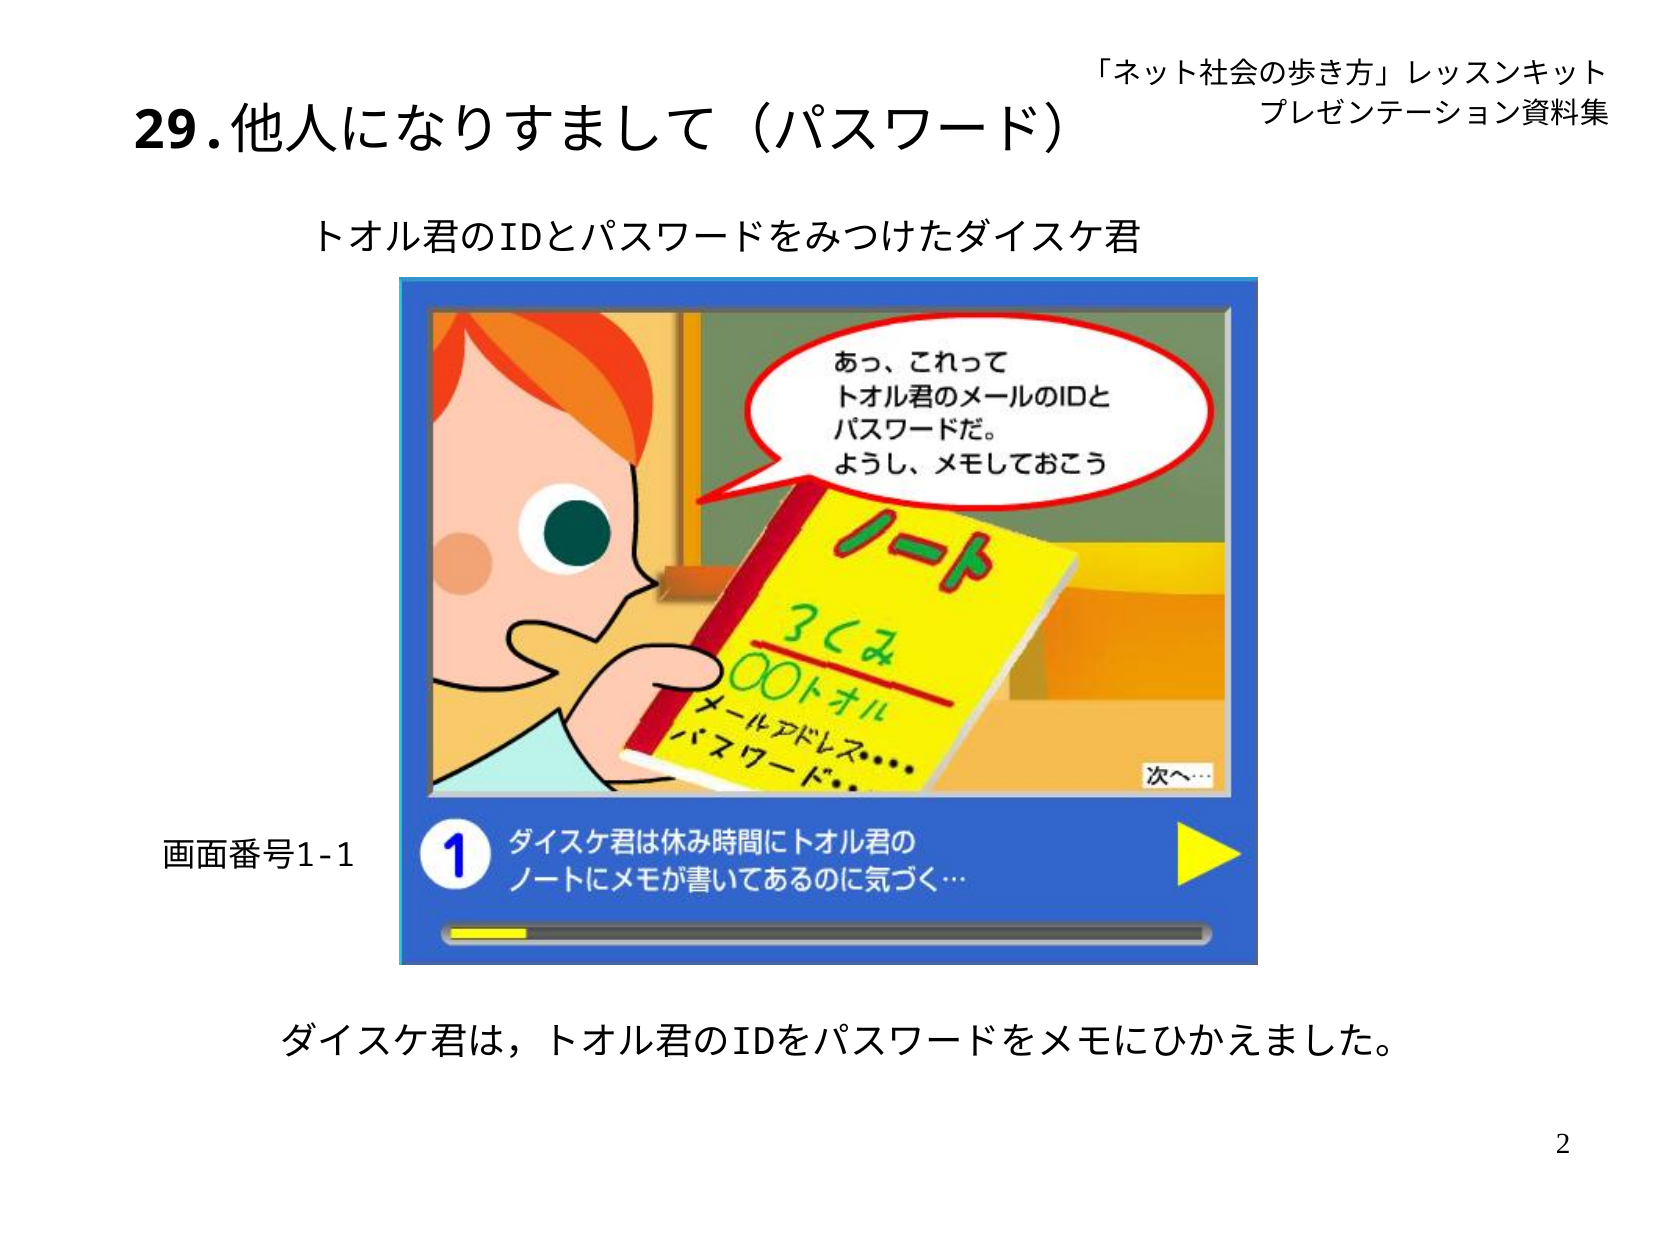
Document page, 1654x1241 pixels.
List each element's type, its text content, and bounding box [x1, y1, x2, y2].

text_box 画面番号1-1 [147, 826, 384, 882]
text_box トオル君のIDとパスワードをみつけたダイスケ君 [295, 206, 1182, 267]
text_box 「ネット社会の歩き方」レッスンキット プレゼンテーション資料集 [1062, 44, 1625, 139]
text_box 29.他人になりすまして（パスワード） [118, 88, 1241, 169]
text_box ダイスケ君は，トオル君のIDをパスワードをメモにひかえました。 [265, 1003, 1447, 1074]
picture [399, 277, 1258, 965]
